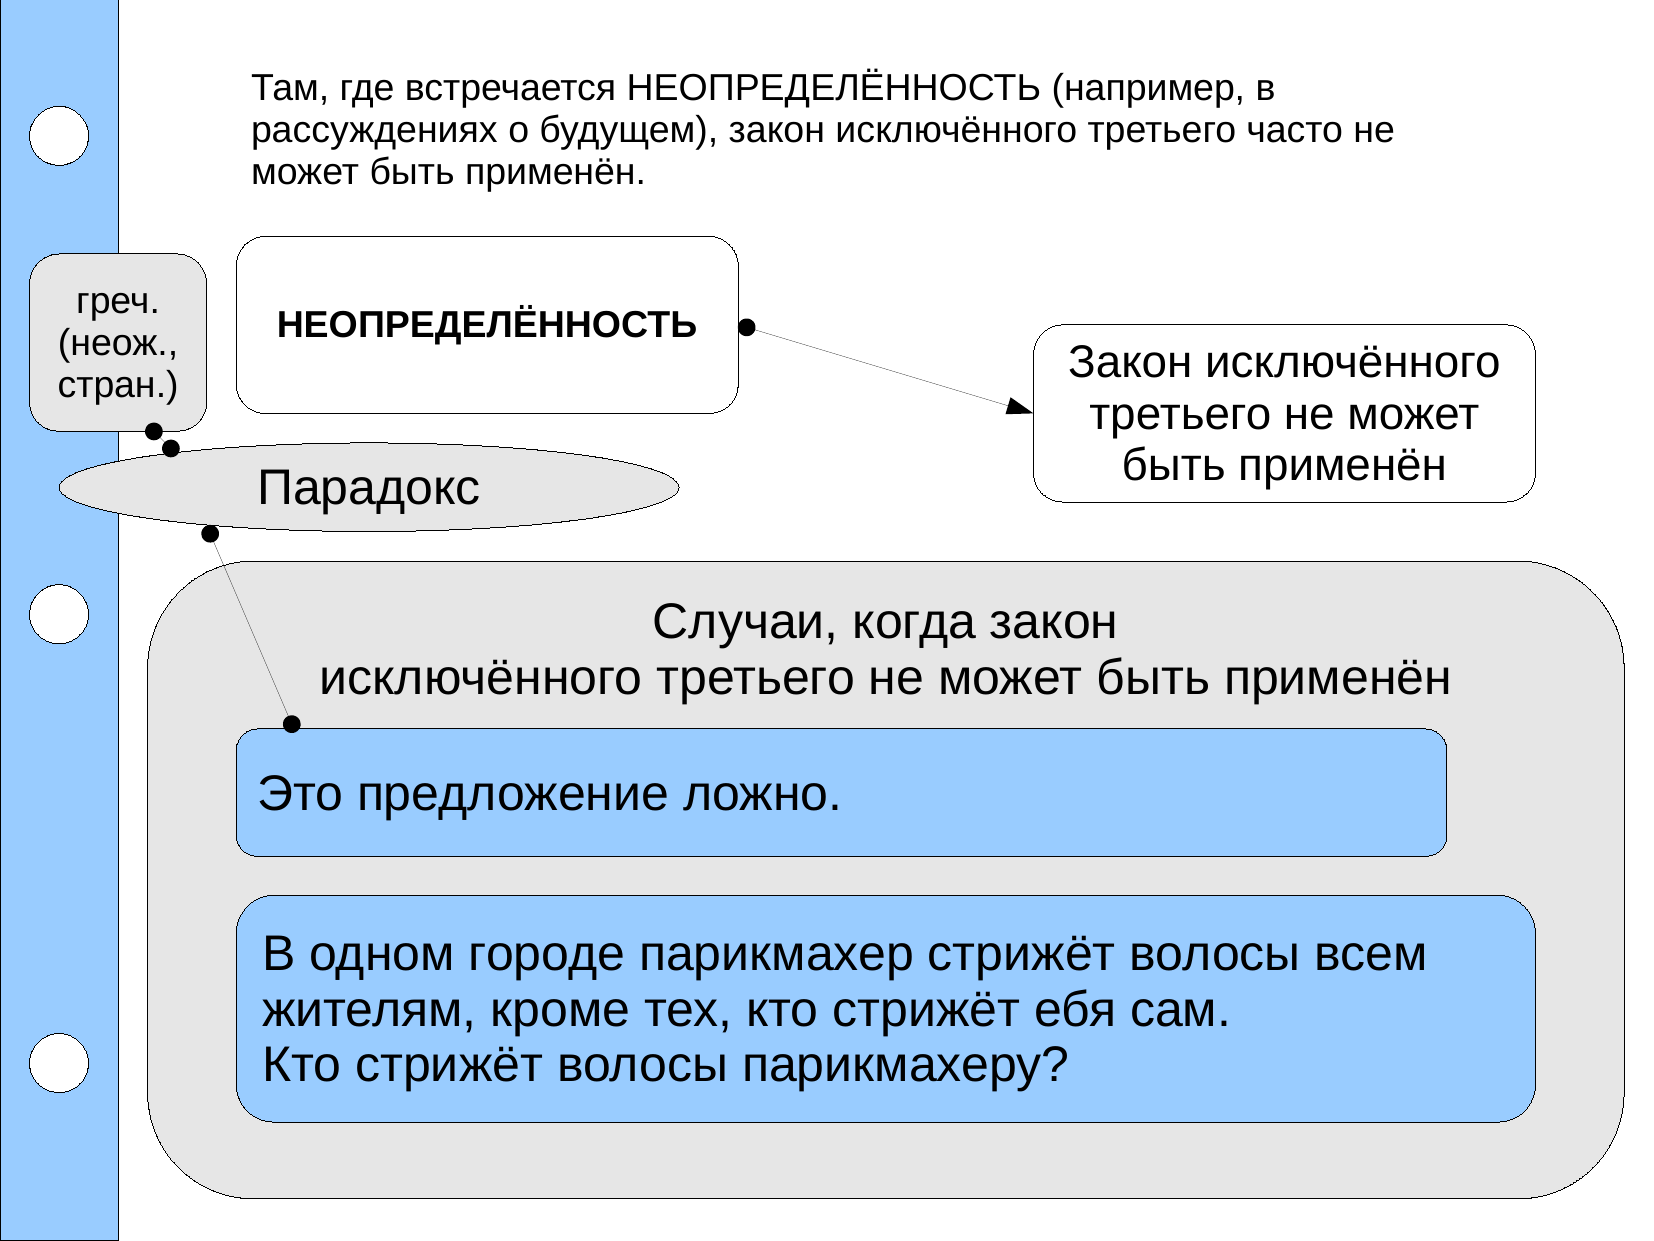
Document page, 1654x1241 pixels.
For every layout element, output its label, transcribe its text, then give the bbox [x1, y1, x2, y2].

text_box НЕОПРЕДЕЛЁННОСТЬ [236, 236, 739, 414]
text_box Там, где встречается НЕОПРЕДЕЛЁННОСТЬ (например, в рассуждениях о будущем), закон исключённого третьего часто не может быть применён. [236, 59, 1506, 201]
text_box Это предложение ложно. [236, 728, 1447, 857]
text_box Случаи, когда закон исключённого третьего не может быть применён [147, 561, 1625, 1199]
text_box [0, 0, 119, 1241]
text_box греч. (неож., стран.) [29, 253, 207, 432]
text_box Закон исключённого третьего не может быть применён [1033, 324, 1536, 503]
text_box В одном городе парикмахер стрижёт волосы всем жителям, кроме тех, кто стрижёт ебя сам. Кто стрижёт волосы парикмахеру? [236, 895, 1536, 1123]
text_box Парадокс [59, 442, 680, 532]
